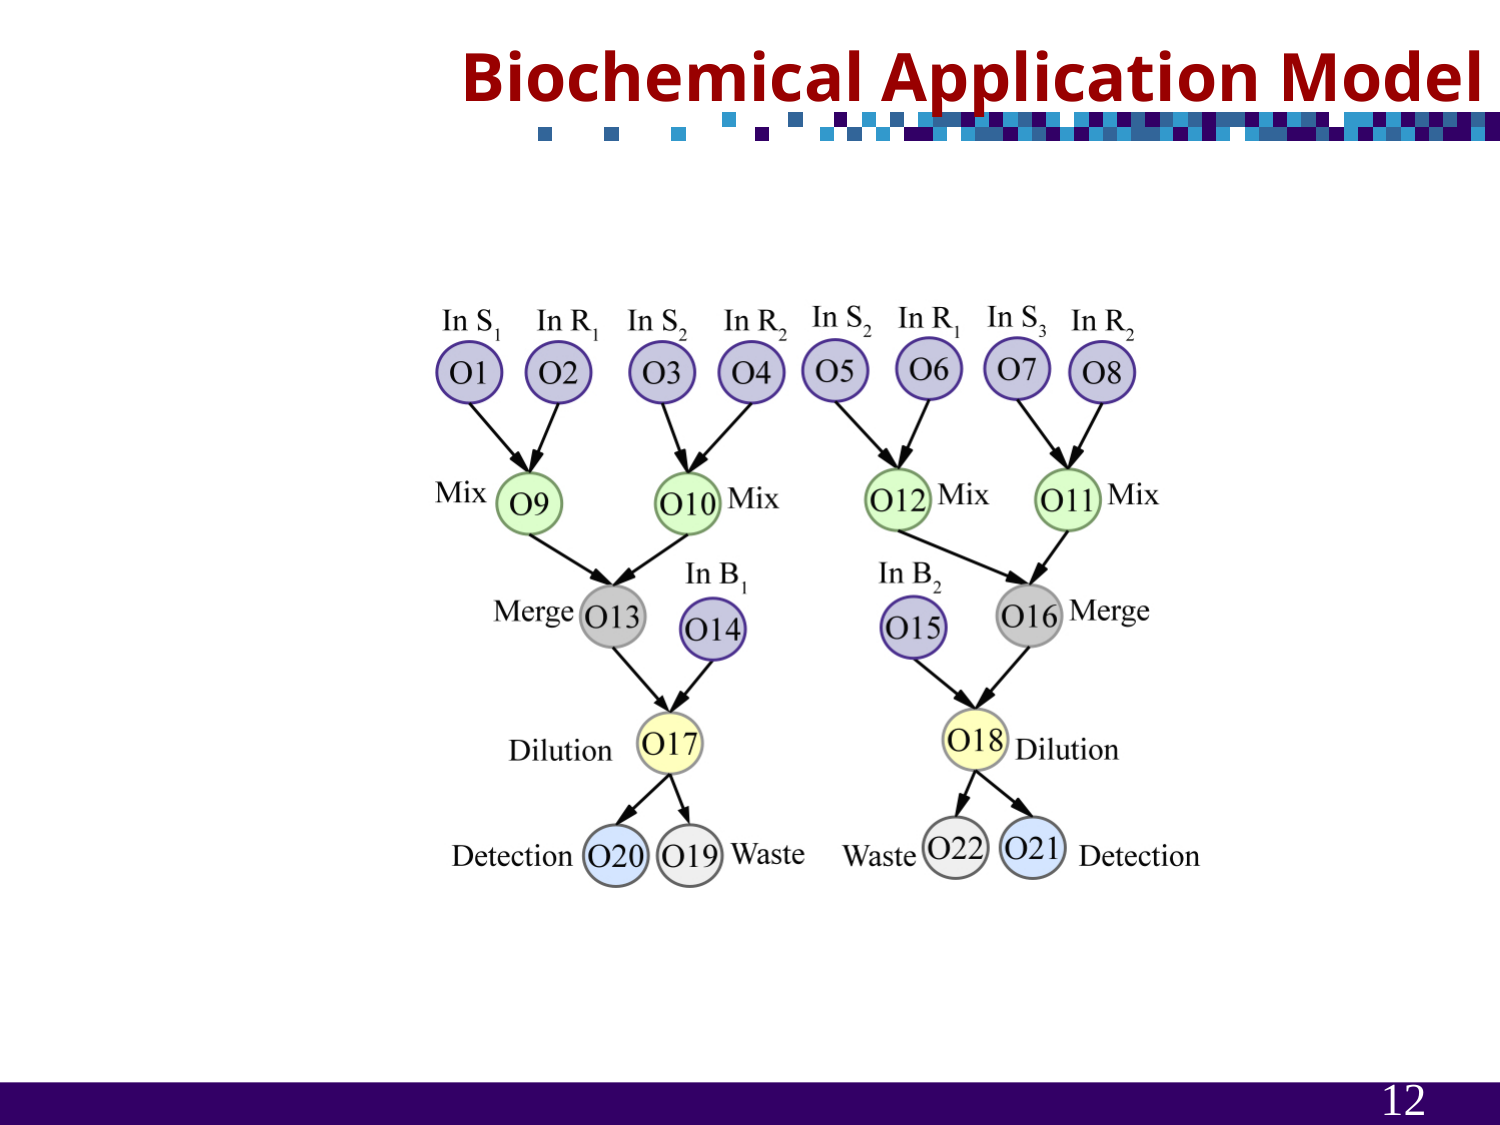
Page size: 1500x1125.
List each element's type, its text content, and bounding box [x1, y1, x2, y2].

picture [420, 291, 1238, 888]
title Biochemical Application Model [0, 24, 1500, 125]
